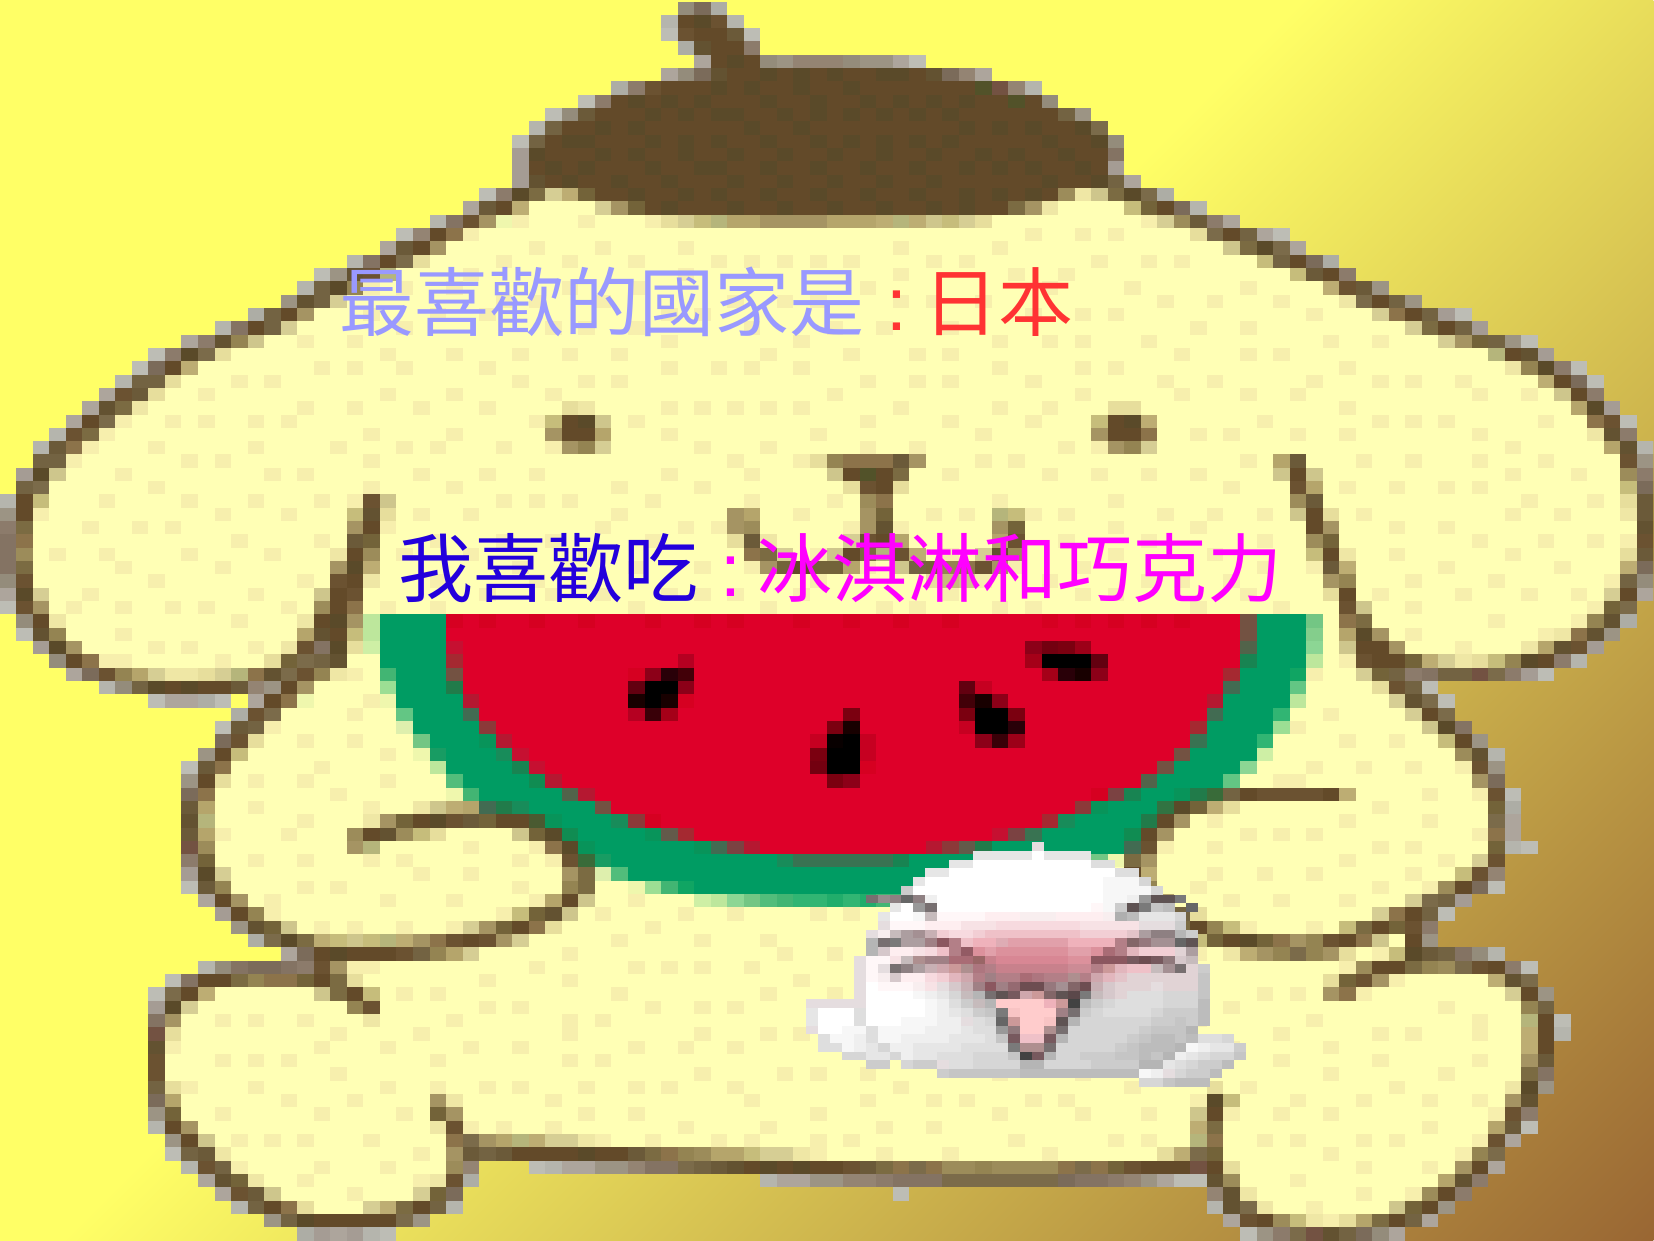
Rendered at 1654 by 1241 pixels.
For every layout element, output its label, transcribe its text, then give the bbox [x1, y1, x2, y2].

picture [0, 2, 1654, 1241]
text_box 最喜歡的國家是:日本 [324, 236, 1565, 342]
text_box 我喜歡吃:冰淇淋和巧克力 [383, 501, 1595, 608]
